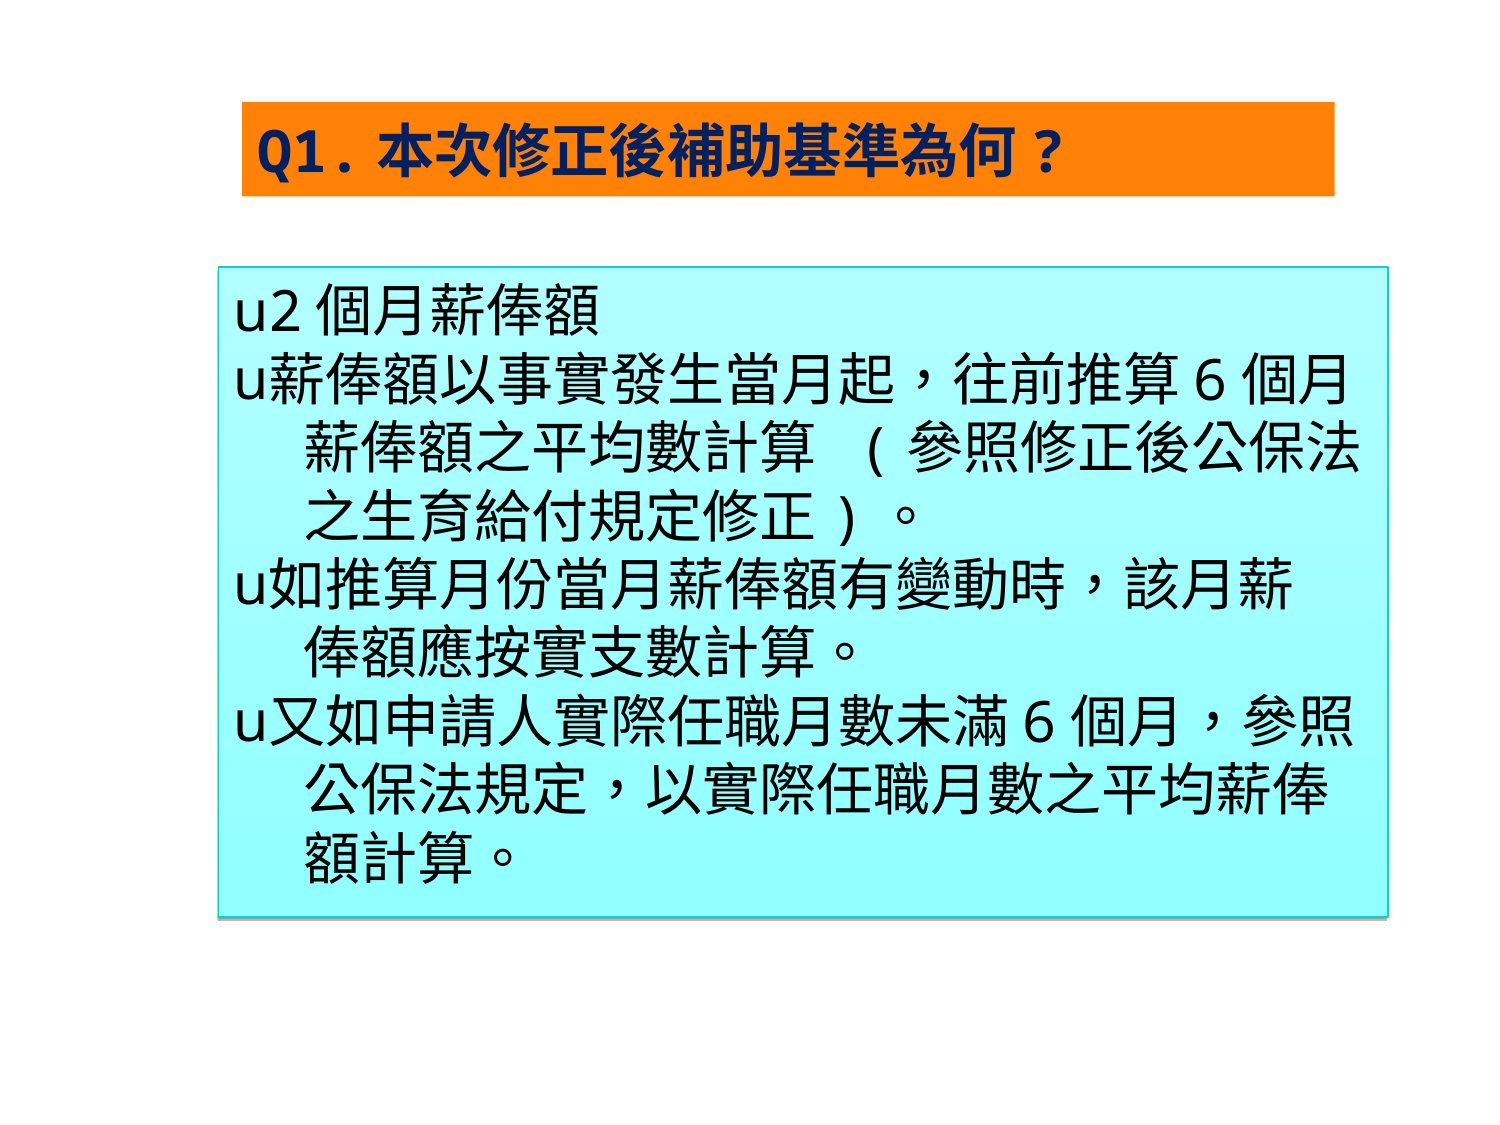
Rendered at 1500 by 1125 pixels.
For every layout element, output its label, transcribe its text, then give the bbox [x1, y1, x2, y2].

title Q1.本次修正後補助基準為何? [242, 101, 1335, 197]
list 2個月薪俸額 薪俸額以事實發生當月起，往前推算6個月 薪俸額之平均數計算 (參照修正後公保法 之生育給付規定修正)。 如推算月份當月薪俸額有變動時，該月薪 俸額應按實支數計算。 又如申請人實際任職月數未滿6個月，參照 公保法規定，以實際任職月數之平均薪俸 額計算。 [218, 267, 1388, 917]
